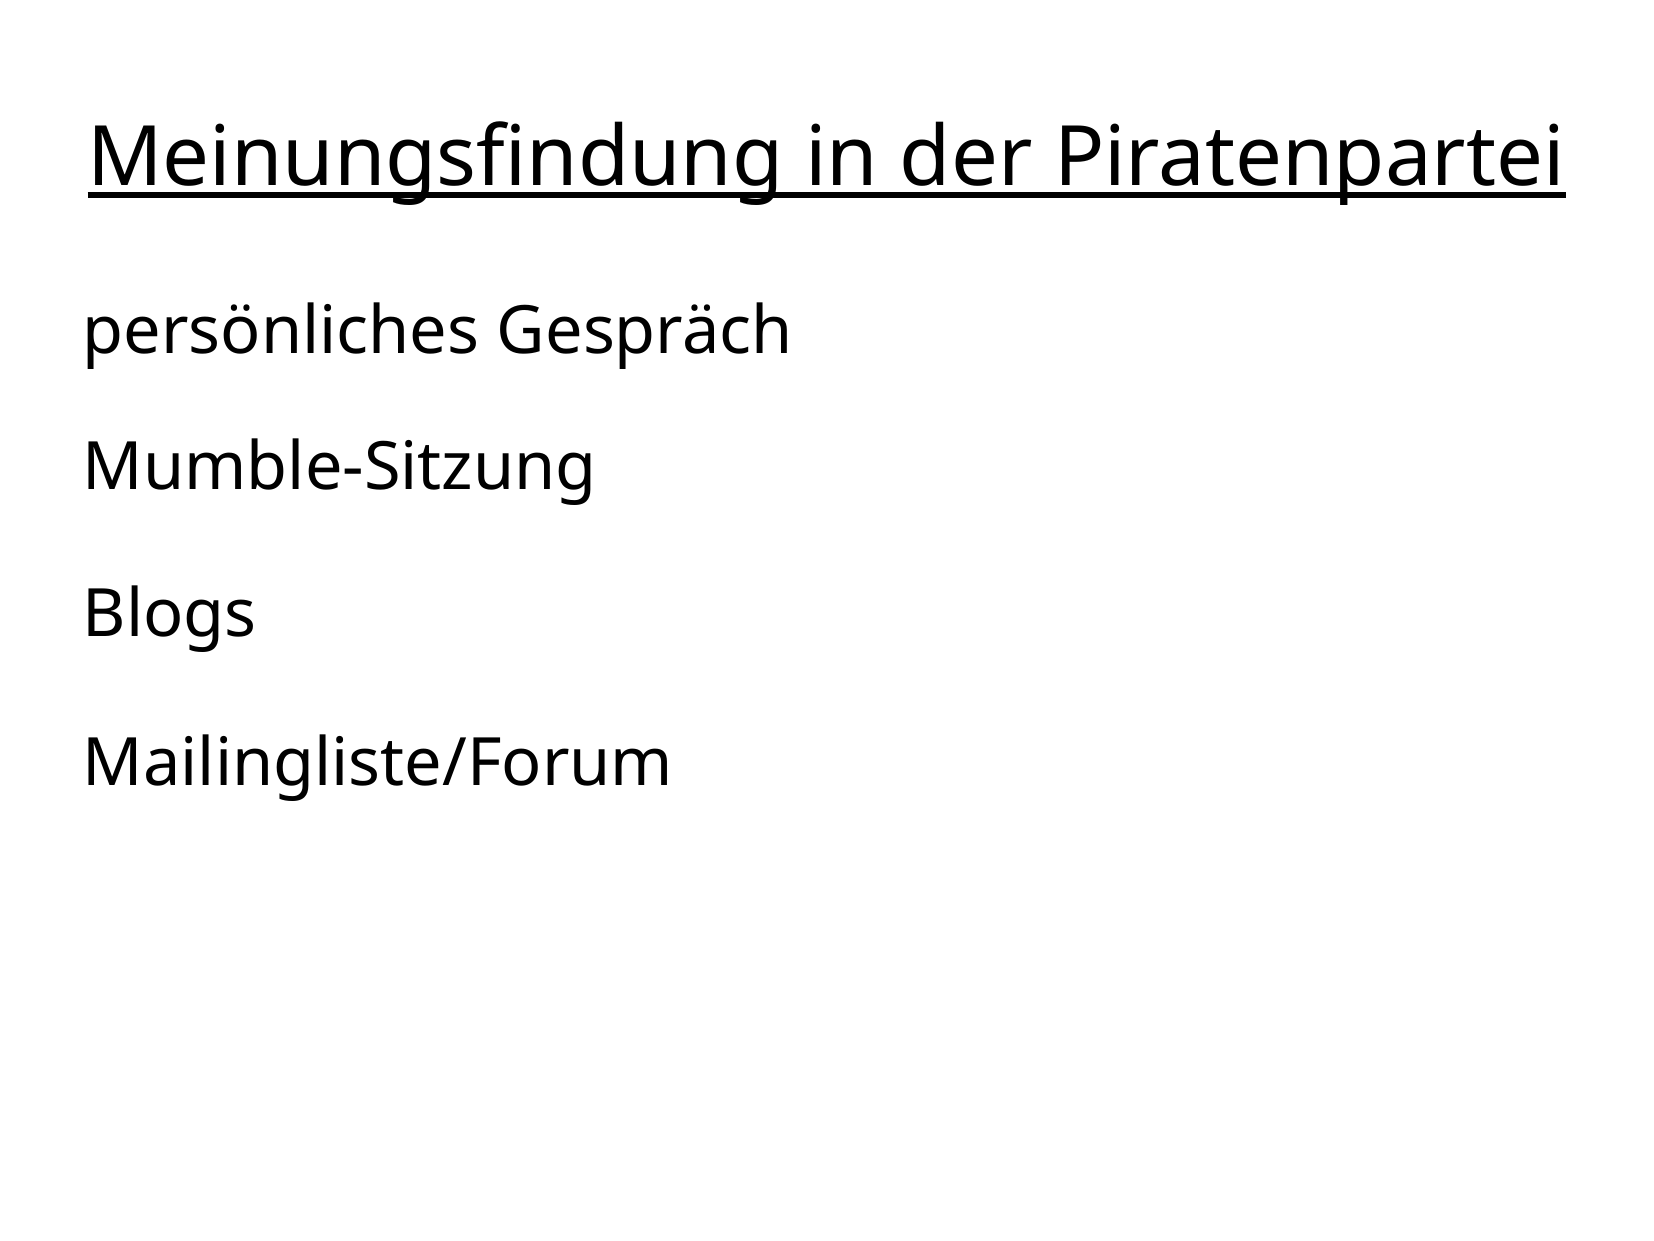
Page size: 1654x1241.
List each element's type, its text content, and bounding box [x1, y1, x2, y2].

text_box Blogs [82, 566, 804, 655]
text_box Mailingliste/Forum [82, 715, 804, 804]
subtitle Mumble-Sitzung [82, 420, 804, 508]
title Meinungsfindung in der Piratenpartei [82, 49, 1571, 257]
text_box persönliches Gespräch [82, 283, 804, 372]
